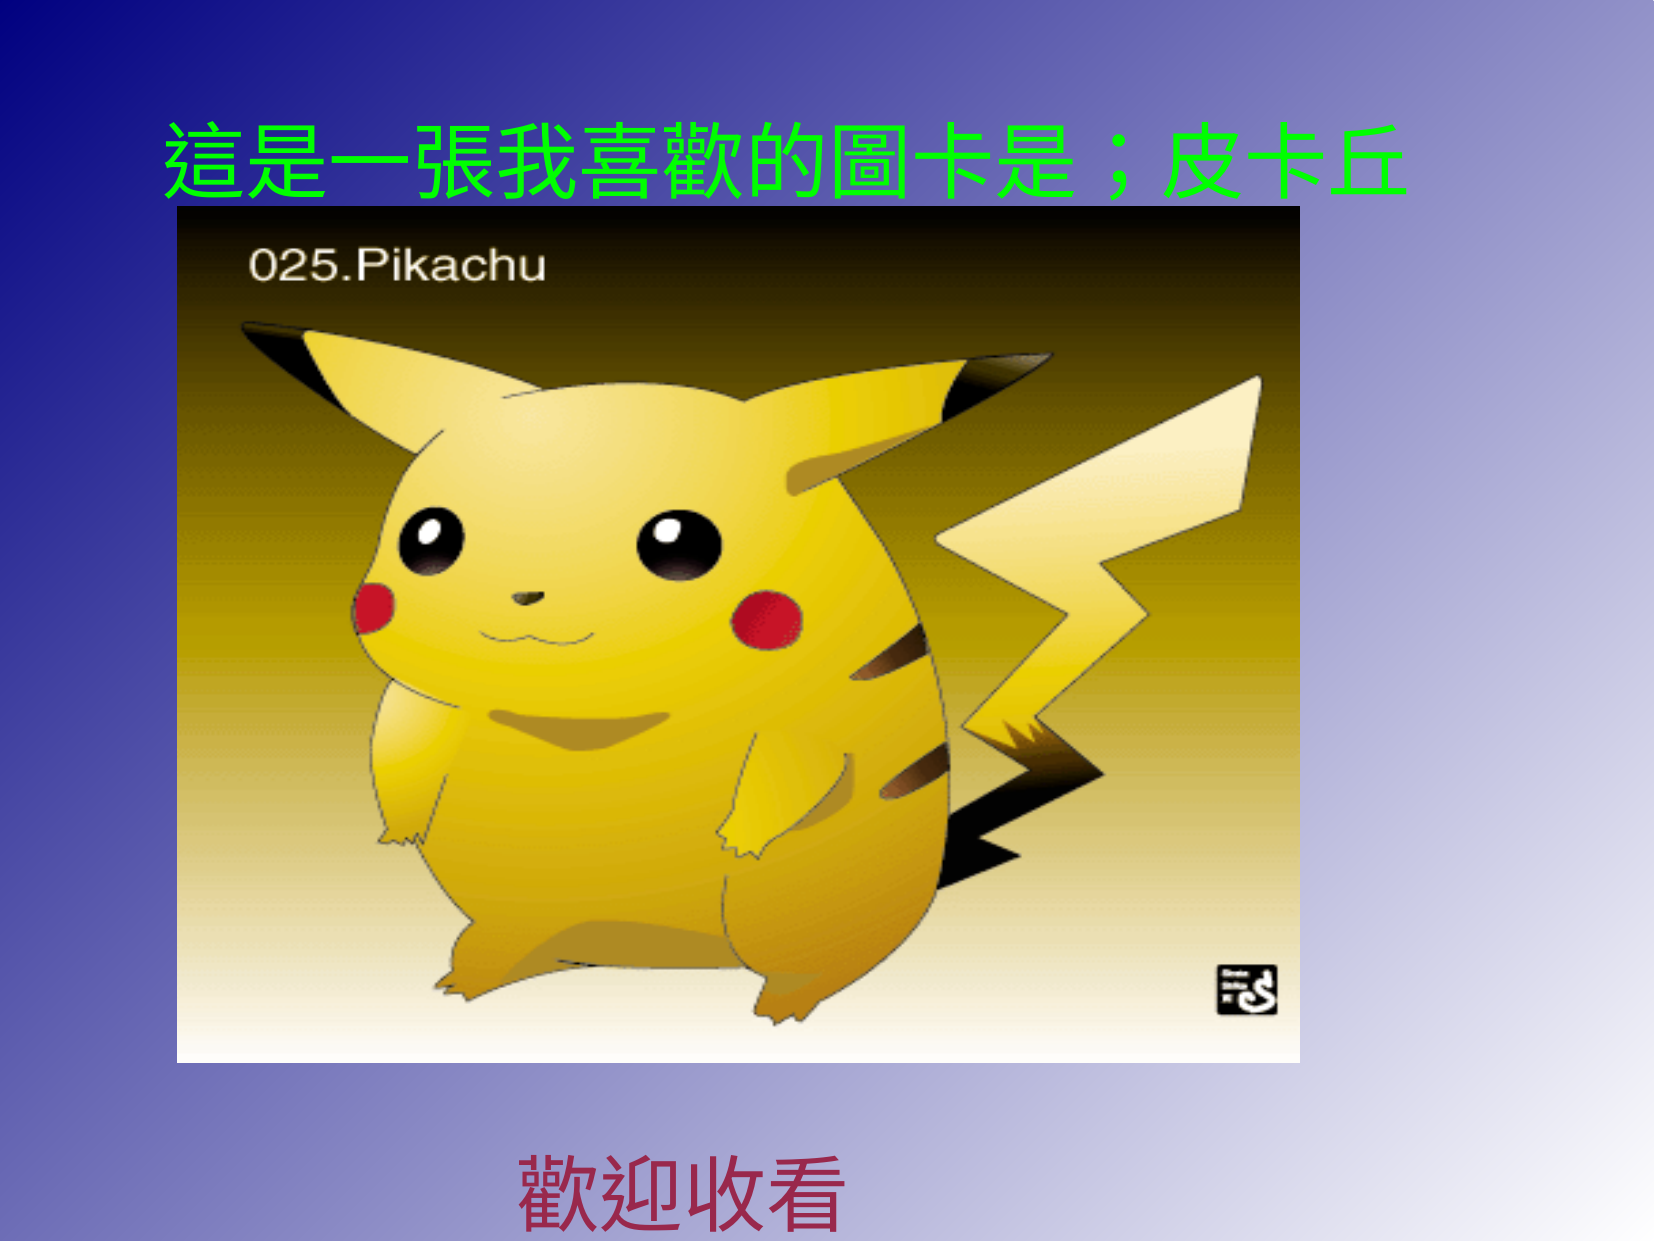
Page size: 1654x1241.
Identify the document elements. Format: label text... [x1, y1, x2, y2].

text_box 歡迎收看 [501, 1122, 886, 1237]
picture [177, 206, 1300, 1063]
text_box 這是一張我喜歡的圖卡是；皮卡丘 [147, 88, 1477, 204]
